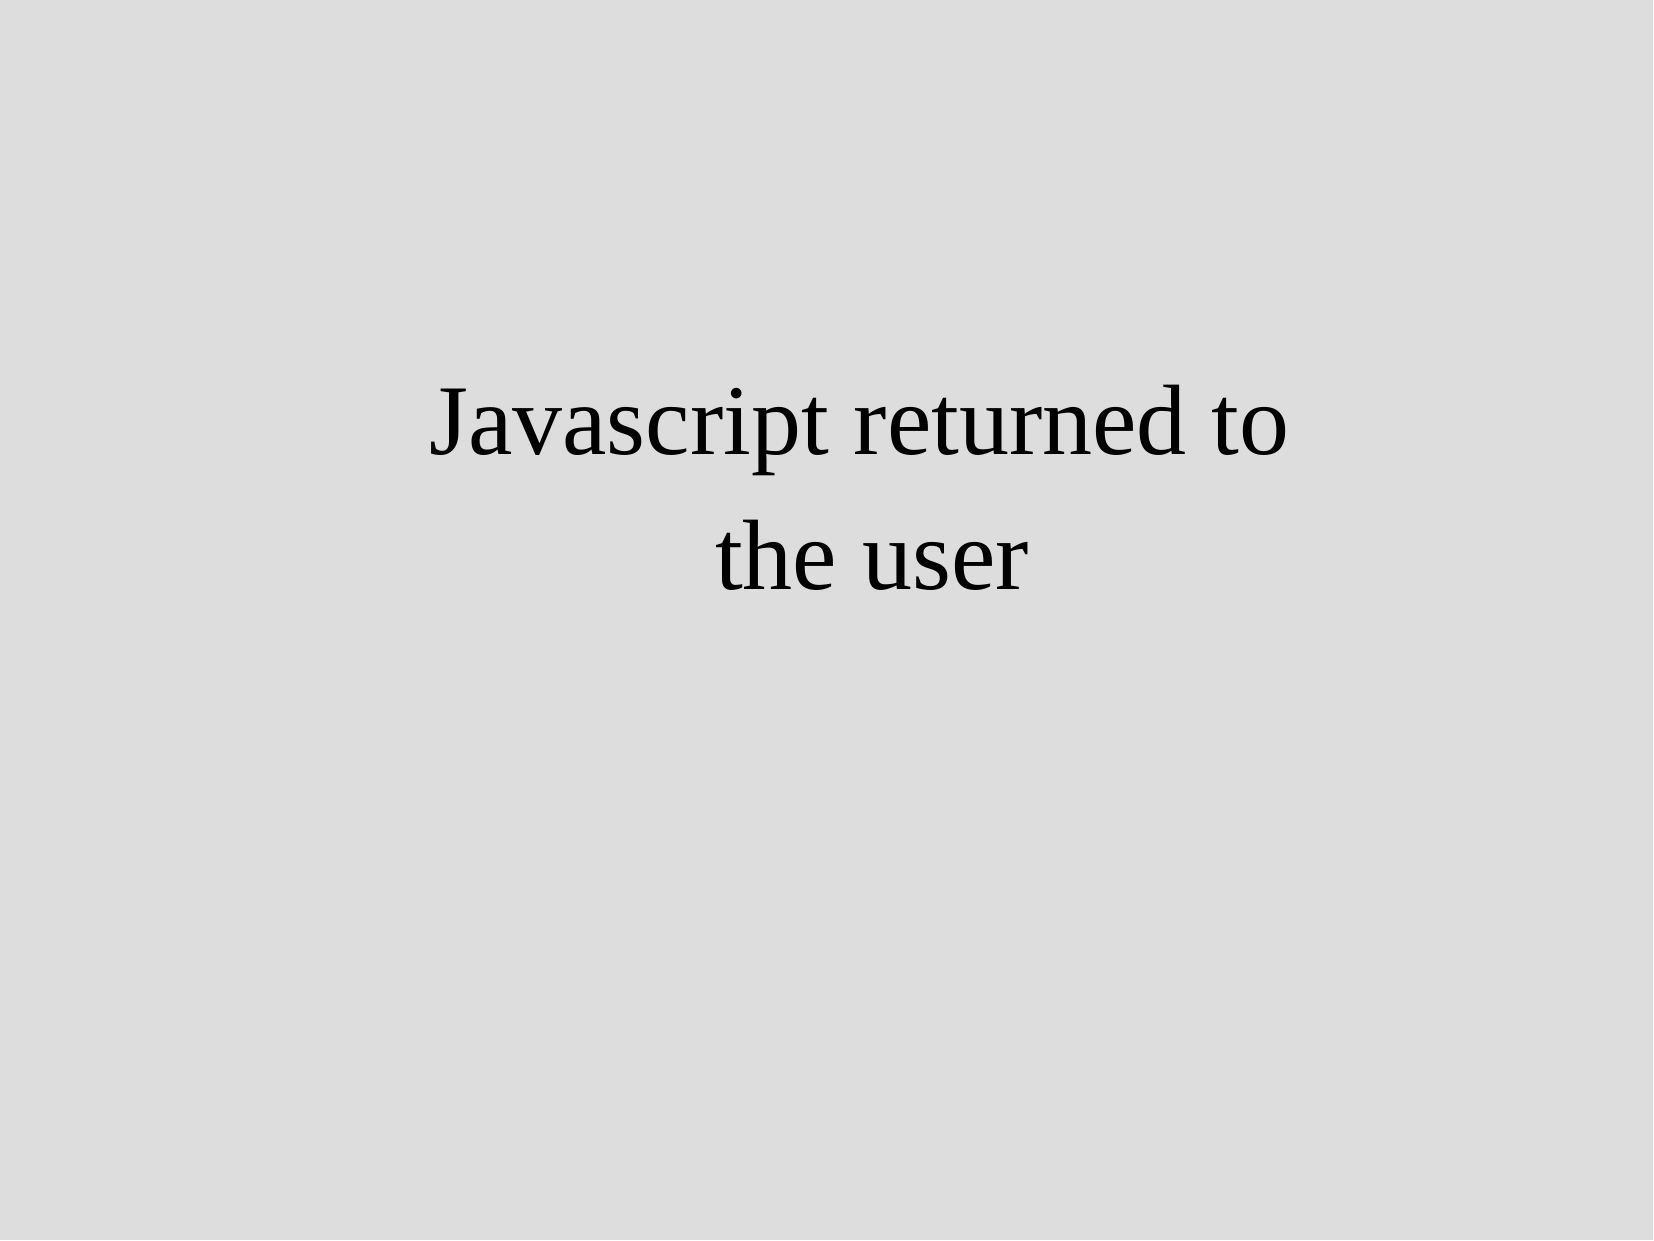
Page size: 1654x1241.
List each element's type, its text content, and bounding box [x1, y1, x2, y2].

subtitle [82, 49, 1571, 1010]
text_box Javascript returned to the user [271, 357, 1473, 619]
